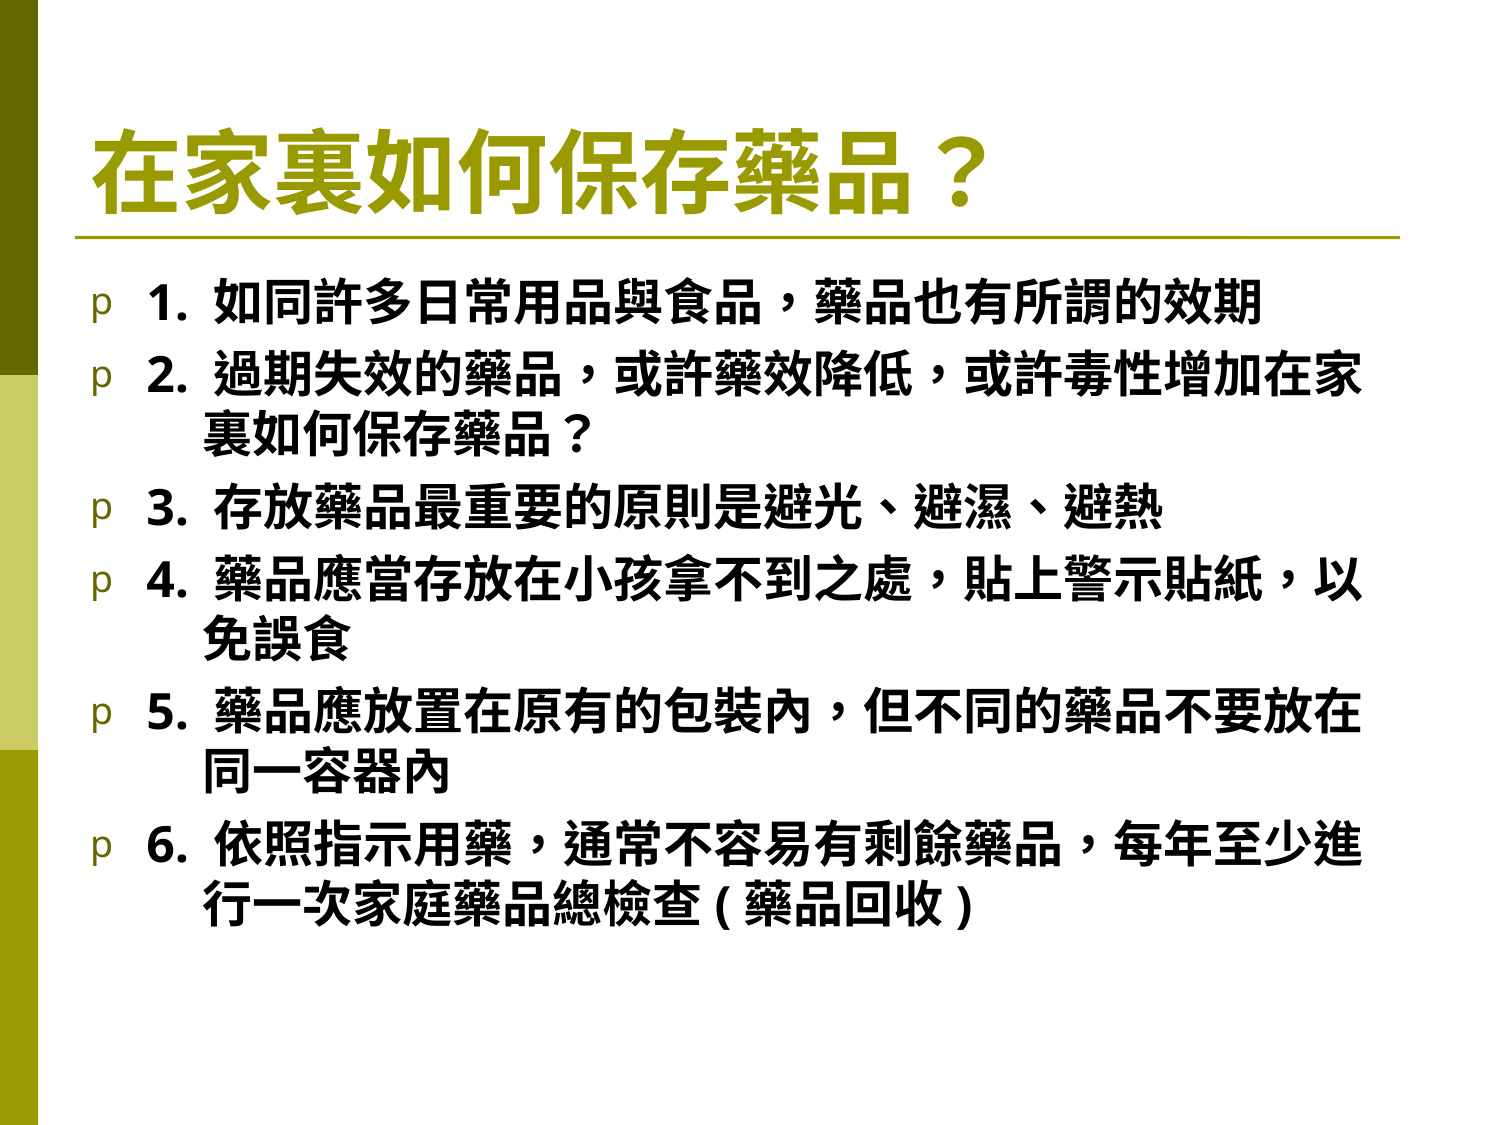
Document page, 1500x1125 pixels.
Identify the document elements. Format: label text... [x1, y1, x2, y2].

list 1. 如同許多日常用品與食品，藥品也有所謂的效期 2. 過期失效的藥品，或許藥效降低，或許毒性增加在家裏如何保存藥品？ 3. 存放藥品最重要的原則是避光、避濕、避熱 4. 藥品應當存放在小孩拿不到之處，貼上警示貼紙，以免誤食 5. 藥品應放置在原有的包裝內，但不同的藥品不要放在同一容器內 6. 依照指示用藥，通常不容易有剩餘藥品，每年至少進行一次家庭藥品總檢查(藥品回收) [75, 262, 1426, 1006]
title 在家裏如何保存藥品？ [75, 45, 1426, 233]
